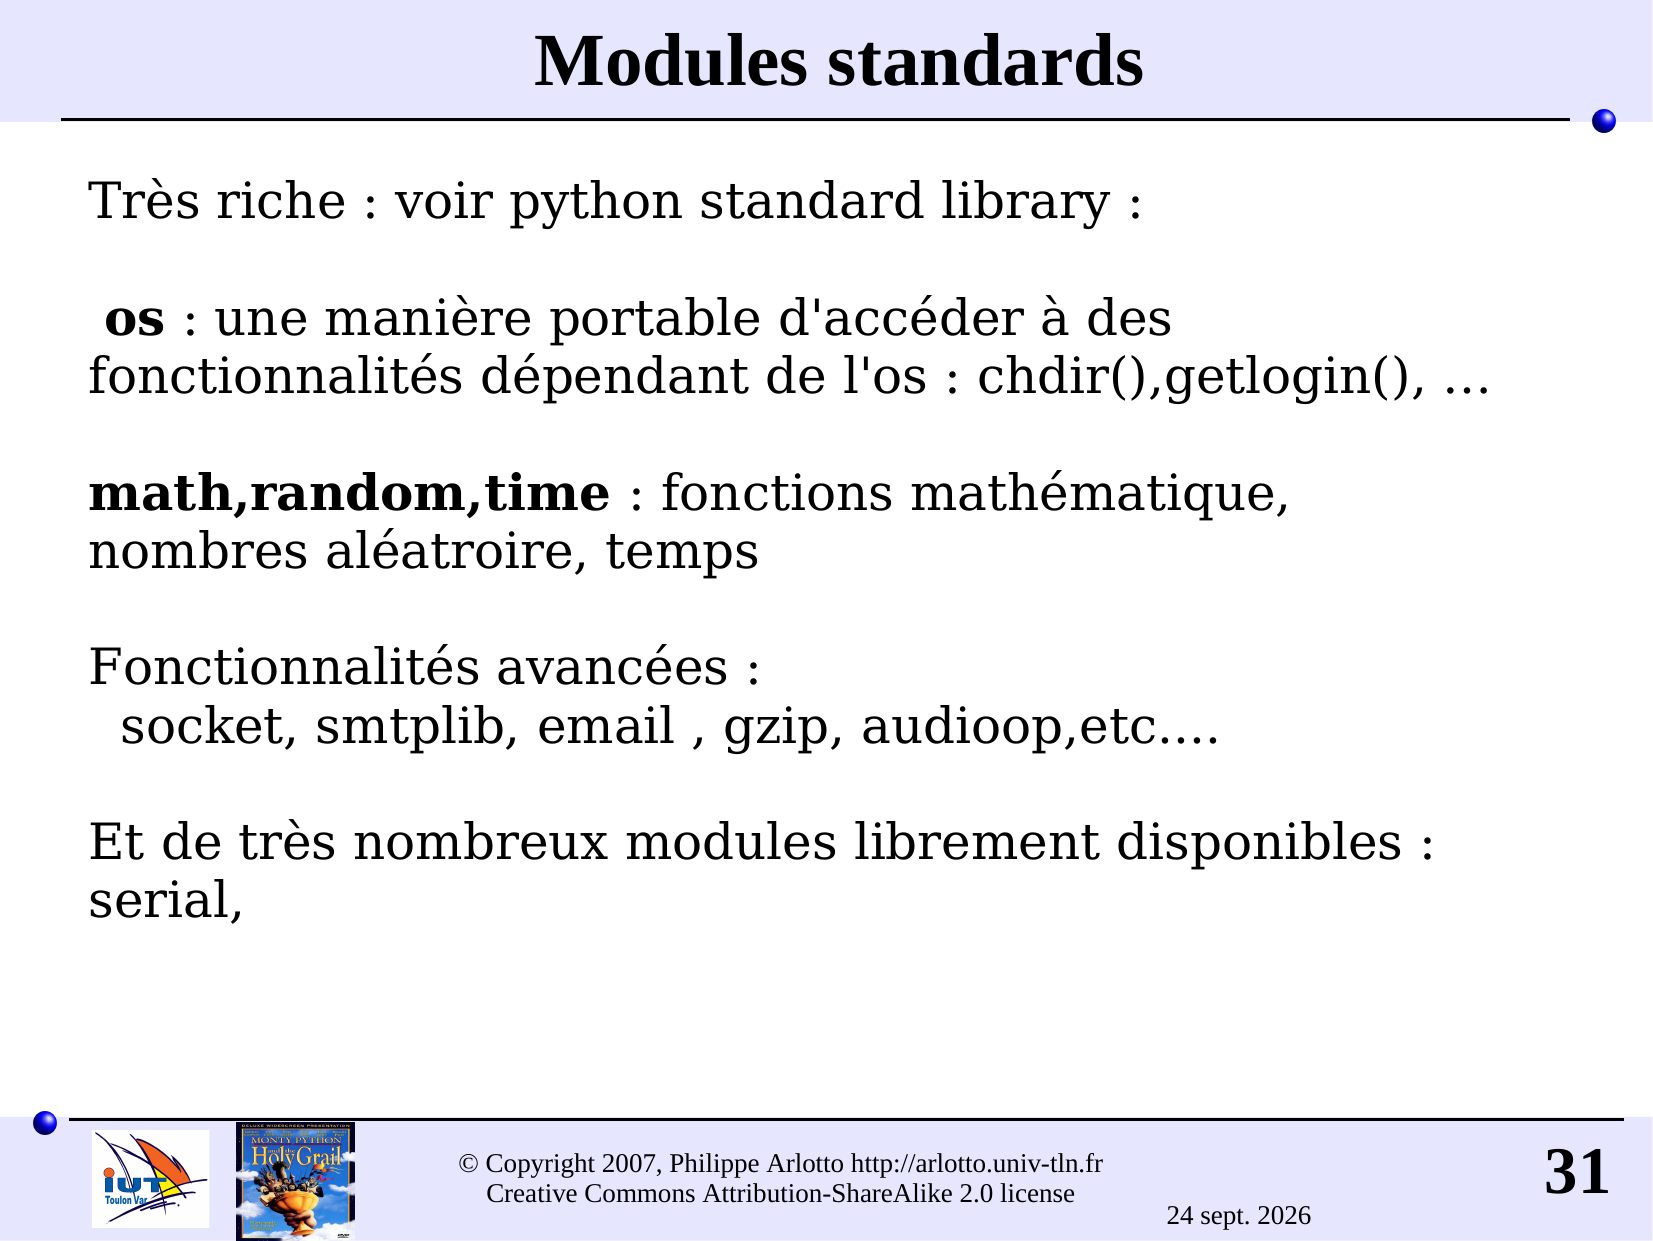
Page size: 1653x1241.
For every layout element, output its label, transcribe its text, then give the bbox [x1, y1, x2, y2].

picture [236, 1122, 355, 1241]
title Modules standards [95, 11, 1585, 110]
text_box Très riche : voir python standard library : os : une manière portable d'accéder à des fonctionnalités dépendant de l'os : chdir(),getlogin(), … math,random,time : fonctions mathématique, nombres aléatroire, temps Fonctionnalités avancées : socket, smtplib, email , gzip, audioop,etc.... Et de très nombreux modules librement disponibles : serial, [88, 171, 1494, 988]
